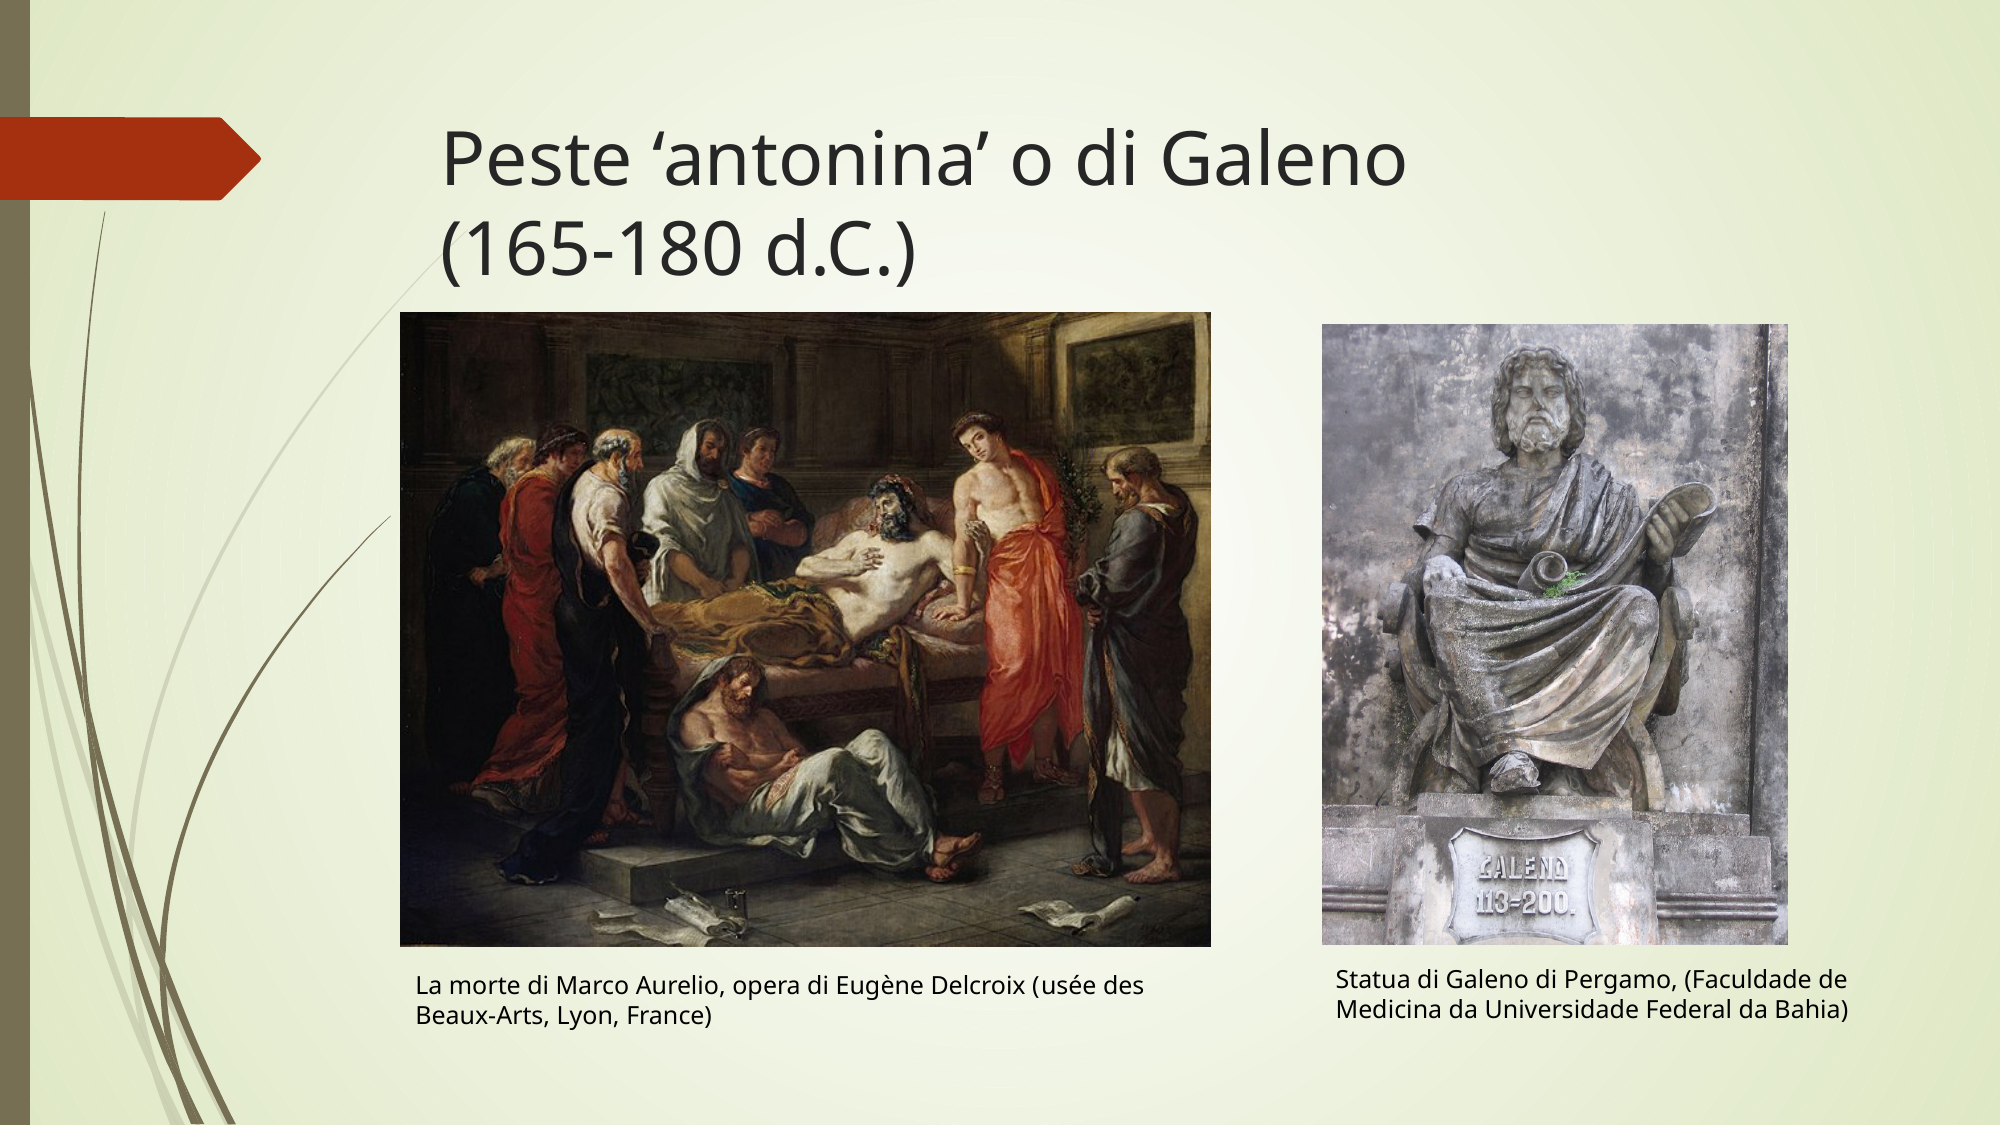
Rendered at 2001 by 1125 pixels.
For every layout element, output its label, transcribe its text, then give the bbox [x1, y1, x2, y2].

title Peste ‘antonina’ o di Galeno (165-180 d.C.) [425, 102, 1888, 313]
text_box Statua di Galeno di Pergamo, (Faculdade de Medicina da Universidade Federal da Bahia) [1320, 956, 1871, 1063]
picture [400, 312, 1211, 948]
picture [1322, 324, 1788, 945]
text_box La morte di Marco Aurelio, opera di Eugène Delcroix (usée des Beaux-Arts, Lyon, France) [400, 961, 1187, 1038]
